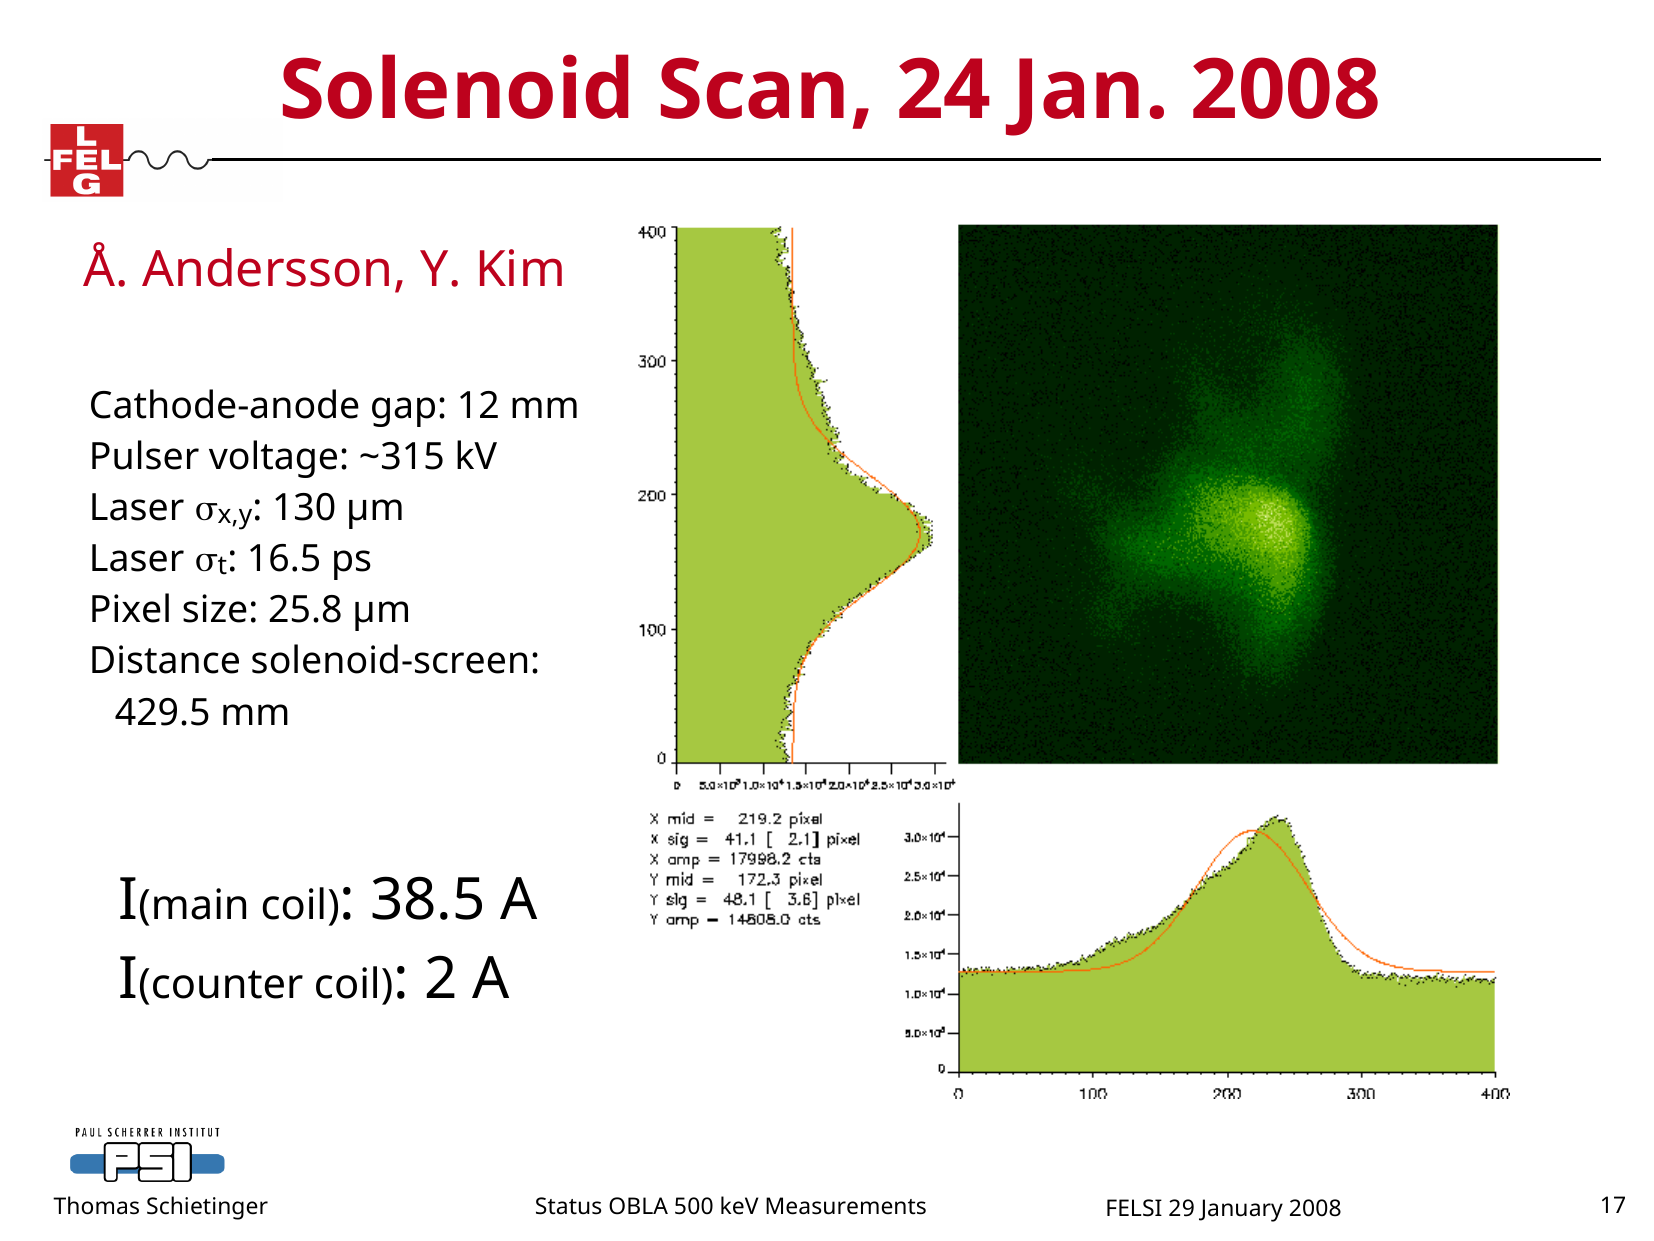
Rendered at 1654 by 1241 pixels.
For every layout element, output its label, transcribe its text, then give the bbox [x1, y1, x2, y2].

picture [61, 1115, 235, 1190]
text_box Cathode-anode gap: 12 mm Pulser voltage: ~315 kV Laser x,y: 130 µm Laser t: 16.5 ps Pixel size: 25.8 µm Distance solenoid-screen: 429.5 mm [85, 378, 611, 704]
text_box Å. Andersson, Y. Kim [79, 232, 568, 295]
text_box I(main coil): 38.5 A I(counter coil): 2 A [114, 857, 561, 992]
picture [42, 118, 283, 202]
title Solenoid Scan, 24 Jan. 2008 [124, 17, 1537, 156]
picture [637, 213, 1510, 1099]
